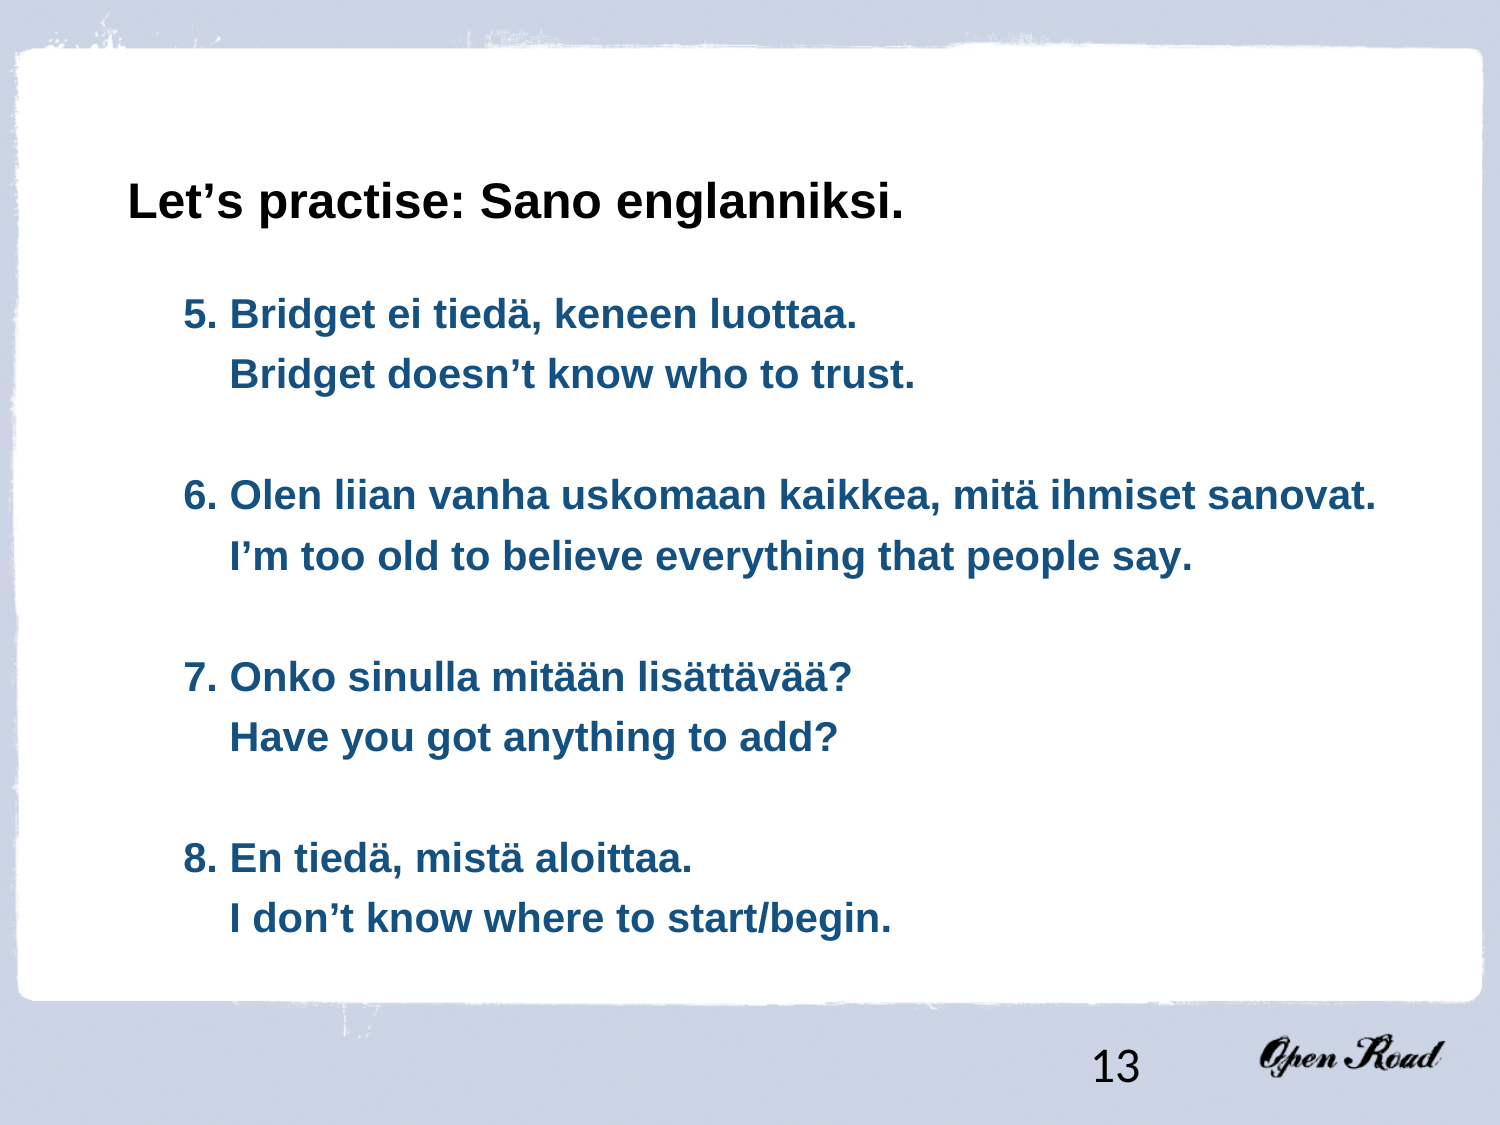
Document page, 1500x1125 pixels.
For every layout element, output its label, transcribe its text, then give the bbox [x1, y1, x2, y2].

title Let’s practise: Sano englanniksi. [112, 160, 1388, 278]
list 5. Bridget ei tiedä, keneen luottaa. Bridget doesn’t know who to trust. 6. Olen liian vanha uskomaan kaikkea, mitä ihmiset sanovat. I’m too old to believe everything that people say. 7. Onko sinulla mitään lisättävää? Have you got anything to add? 8. En tiedä, mistä aloittaa. I don’t know where to start/begin. [112, 278, 1436, 949]
